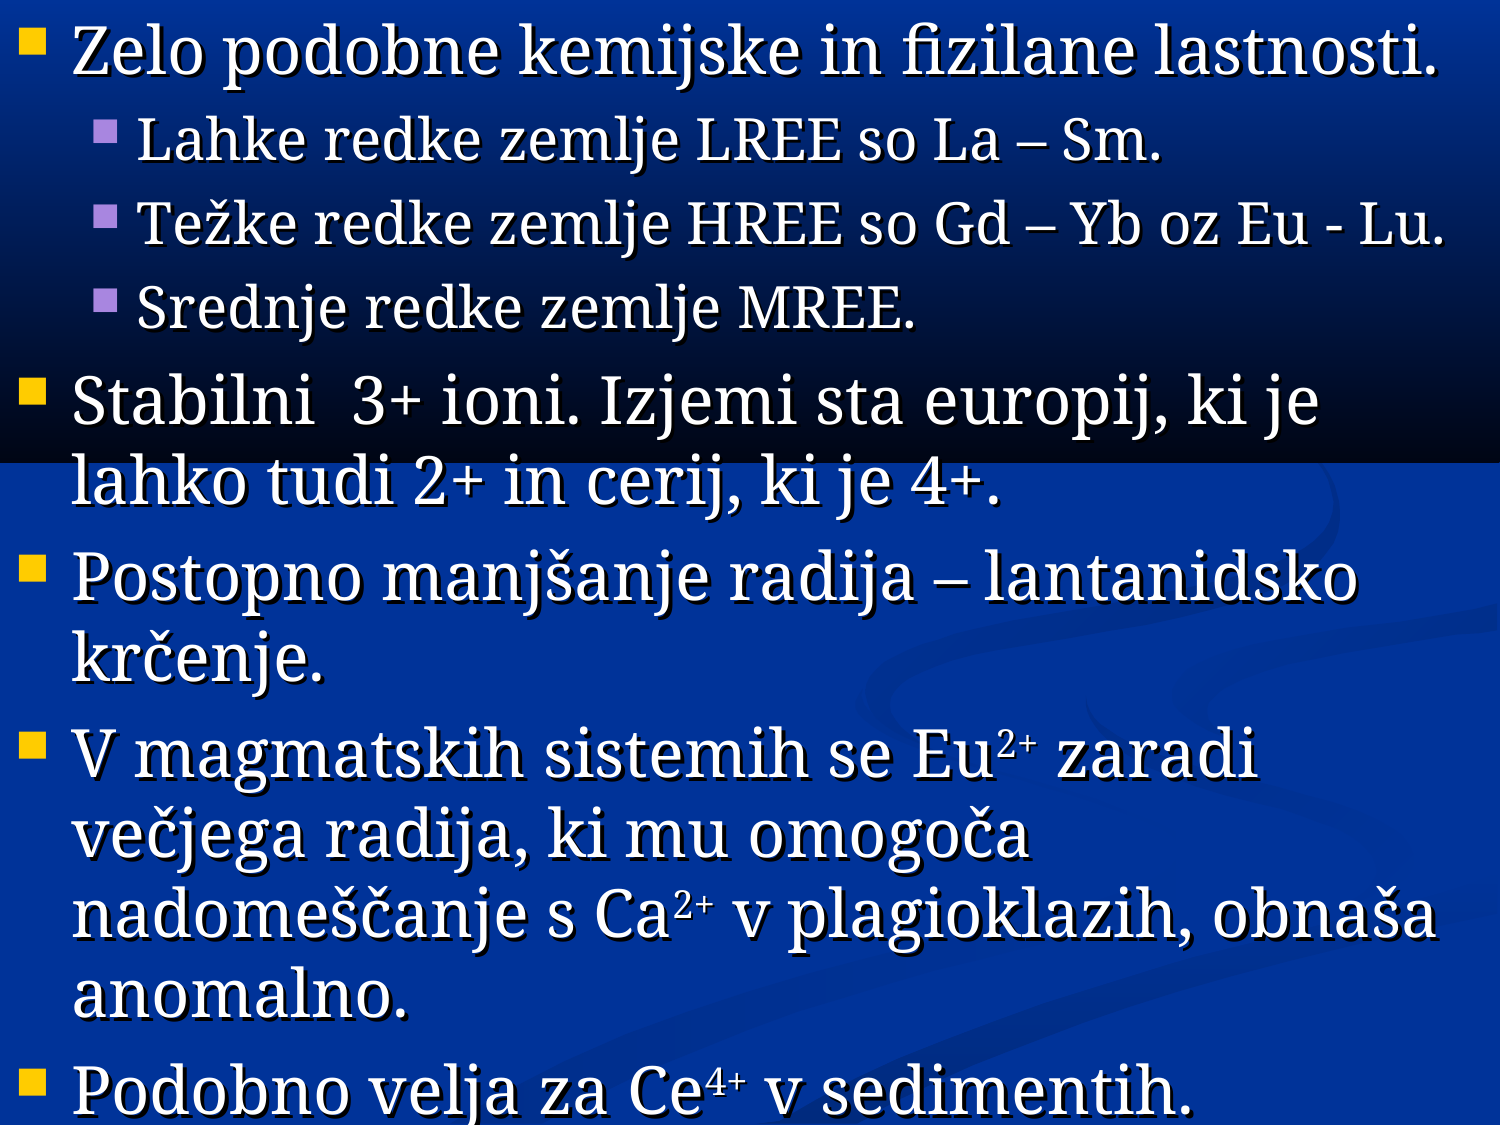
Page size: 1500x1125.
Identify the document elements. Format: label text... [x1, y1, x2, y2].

list Zelo podobne kemijske in fizilane lastnosti. Lahke redke zemlje LREE so La – Sm. Težke redke zemlje HREE so Gd – Yb oz Eu - Lu. Srednje redke zemlje MREE. Stabilni 3+ ioni. Izjemi sta europij, ki je lahko tudi 2+ in cerij, ki je 4+. Postopno manjšanje radija – lantanidsko krčenje. V magmatskih sistemih se Eu2+ zaradi večjega radija, ki mu omogoča nadomeščanje s Ca2+ v plagioklazih, obnaša anomalno. Podobno velja za Ce4+ v sedimentih. [0, 0, 1500, 1072]
